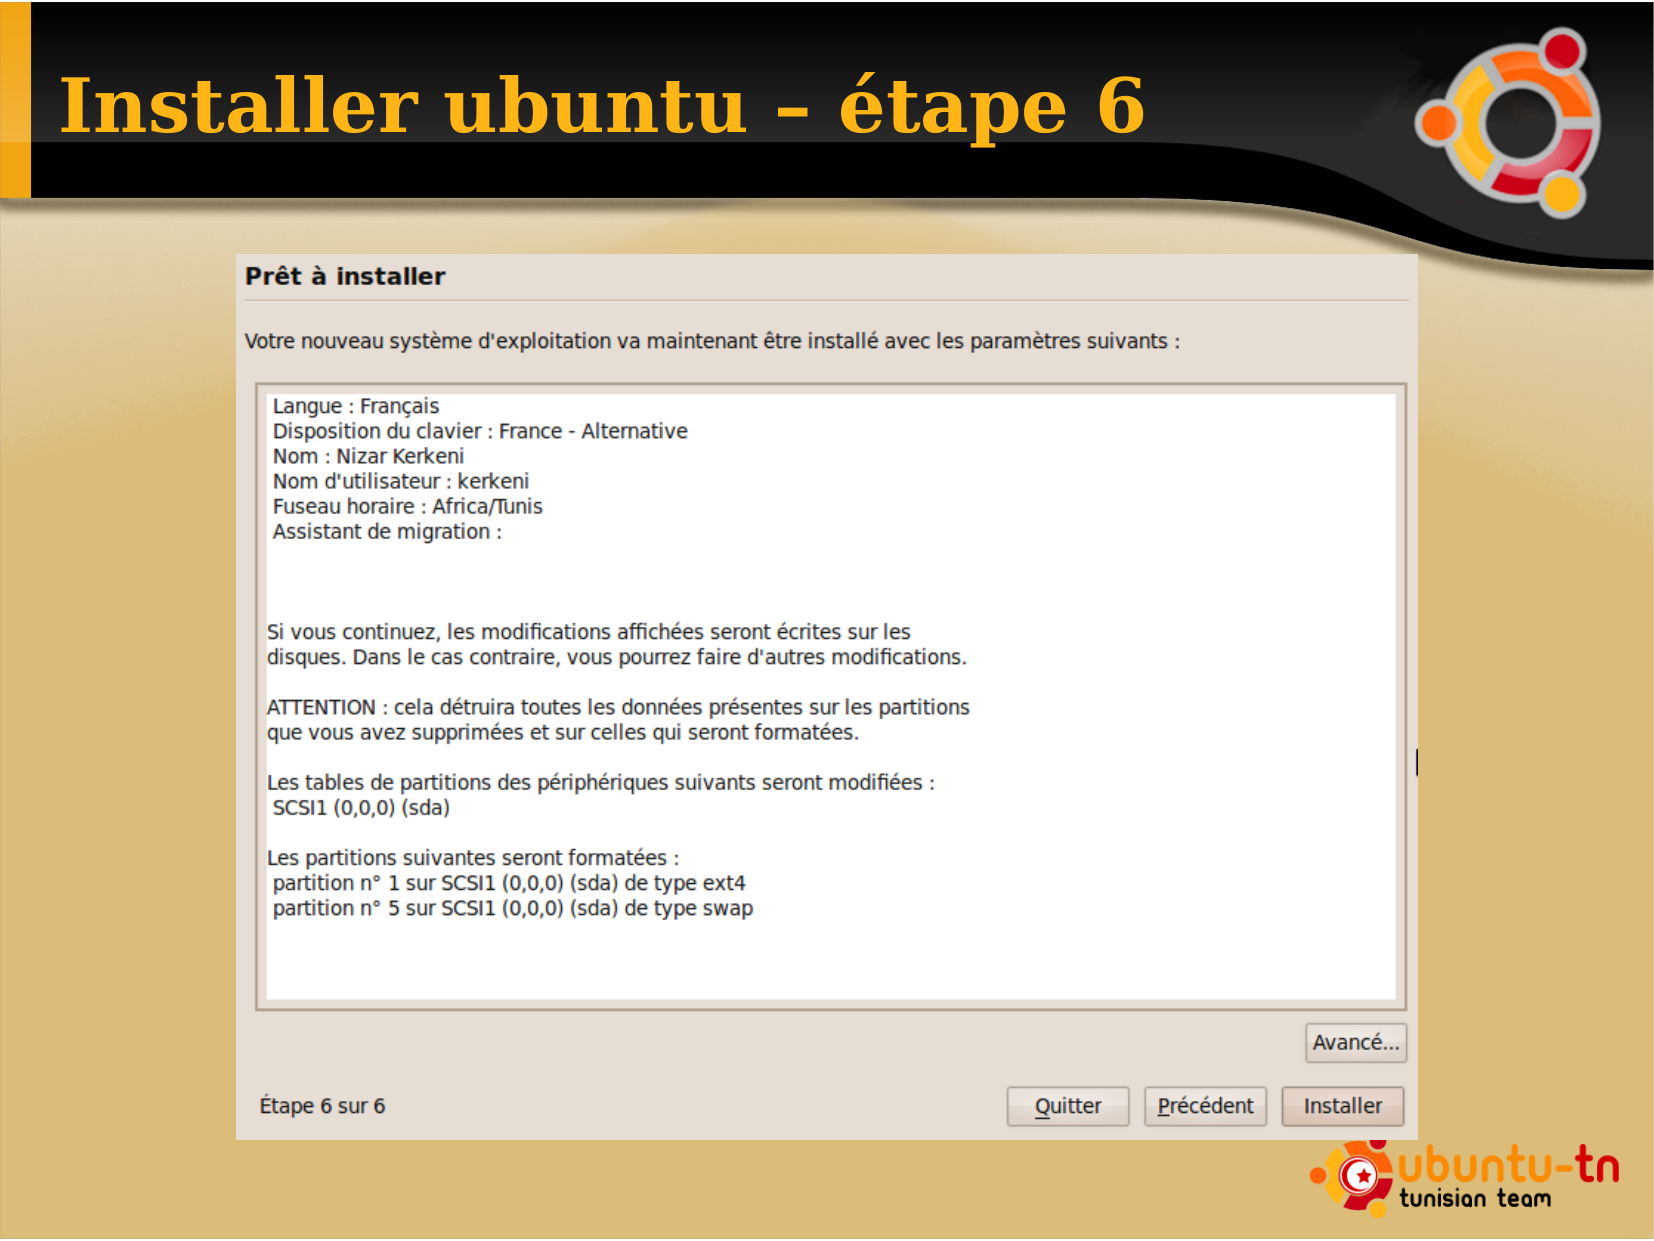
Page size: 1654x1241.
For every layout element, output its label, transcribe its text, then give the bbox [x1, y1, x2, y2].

title Installer ubuntu – étape 6 [59, 9, 1447, 202]
picture [0, 0, 1654, 1241]
